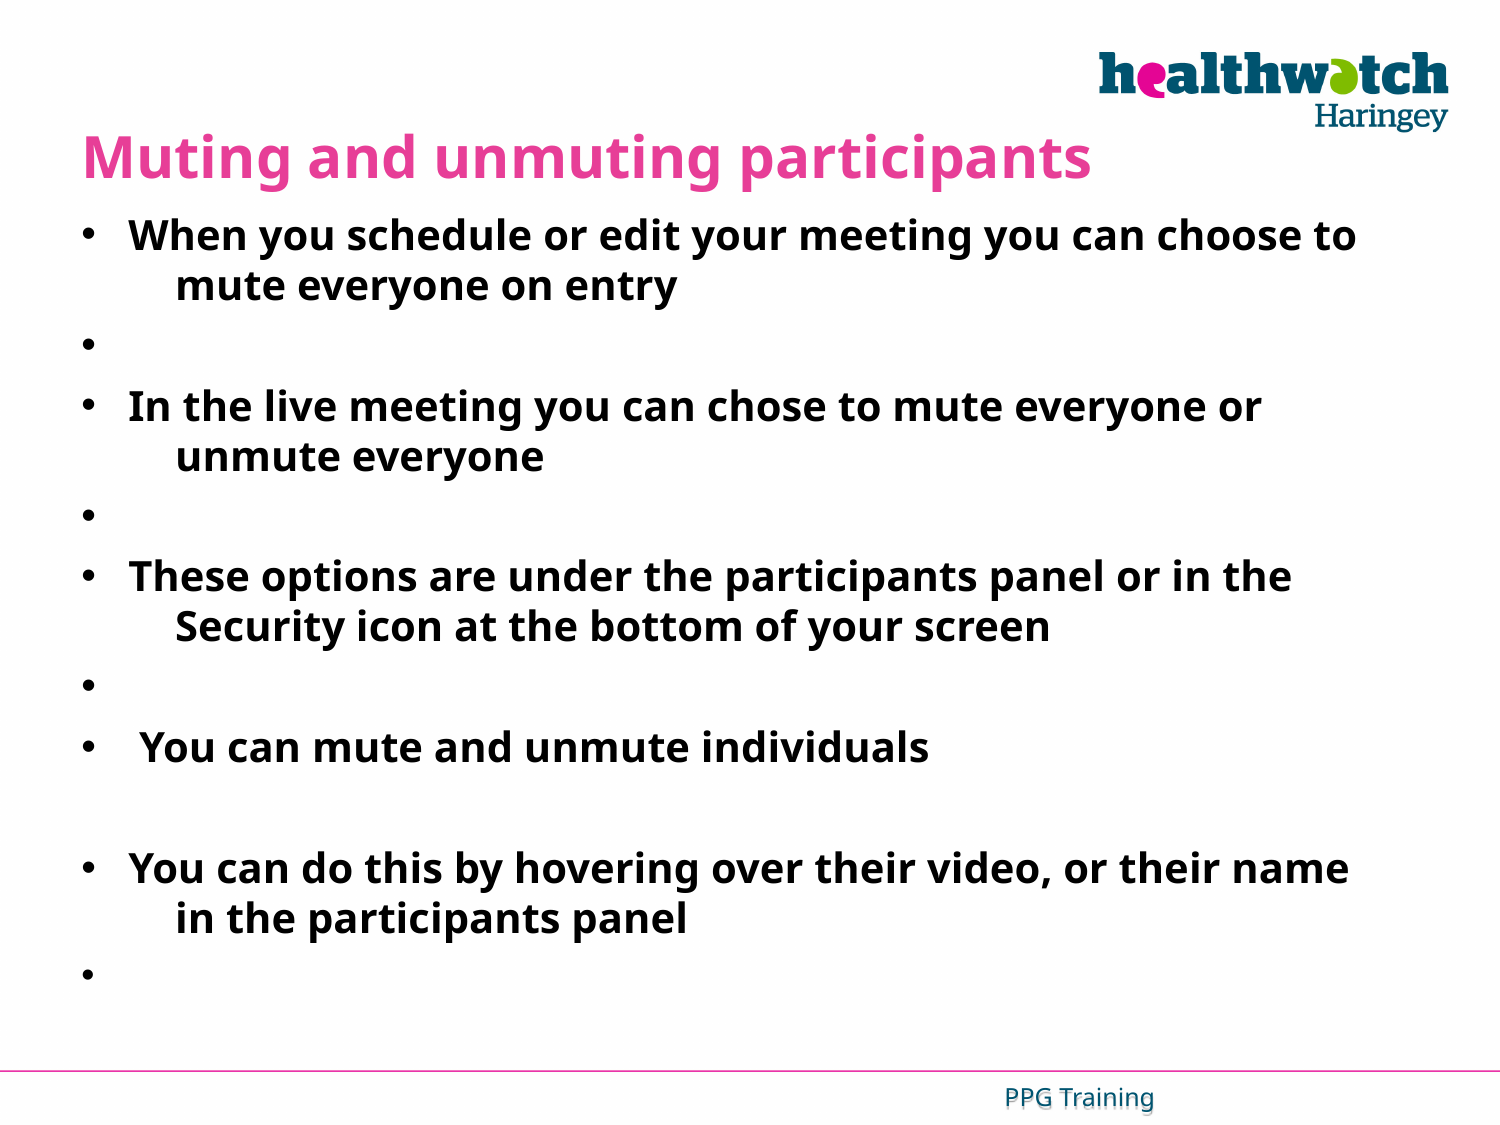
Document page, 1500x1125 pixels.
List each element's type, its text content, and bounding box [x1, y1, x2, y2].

text_box When you schedule or edit your meeting you can choose to mute everyone on entry In the live meeting you can chose to mute everyone or unmute everyone These options are under the participants panel or in the Security icon at the bottom of your screen You can mute and unmute individuals You can do this by hovering over their video, or their name in the participants panel [66, 201, 1406, 1013]
text_box Muting and unmuting participants [66, 112, 1246, 199]
